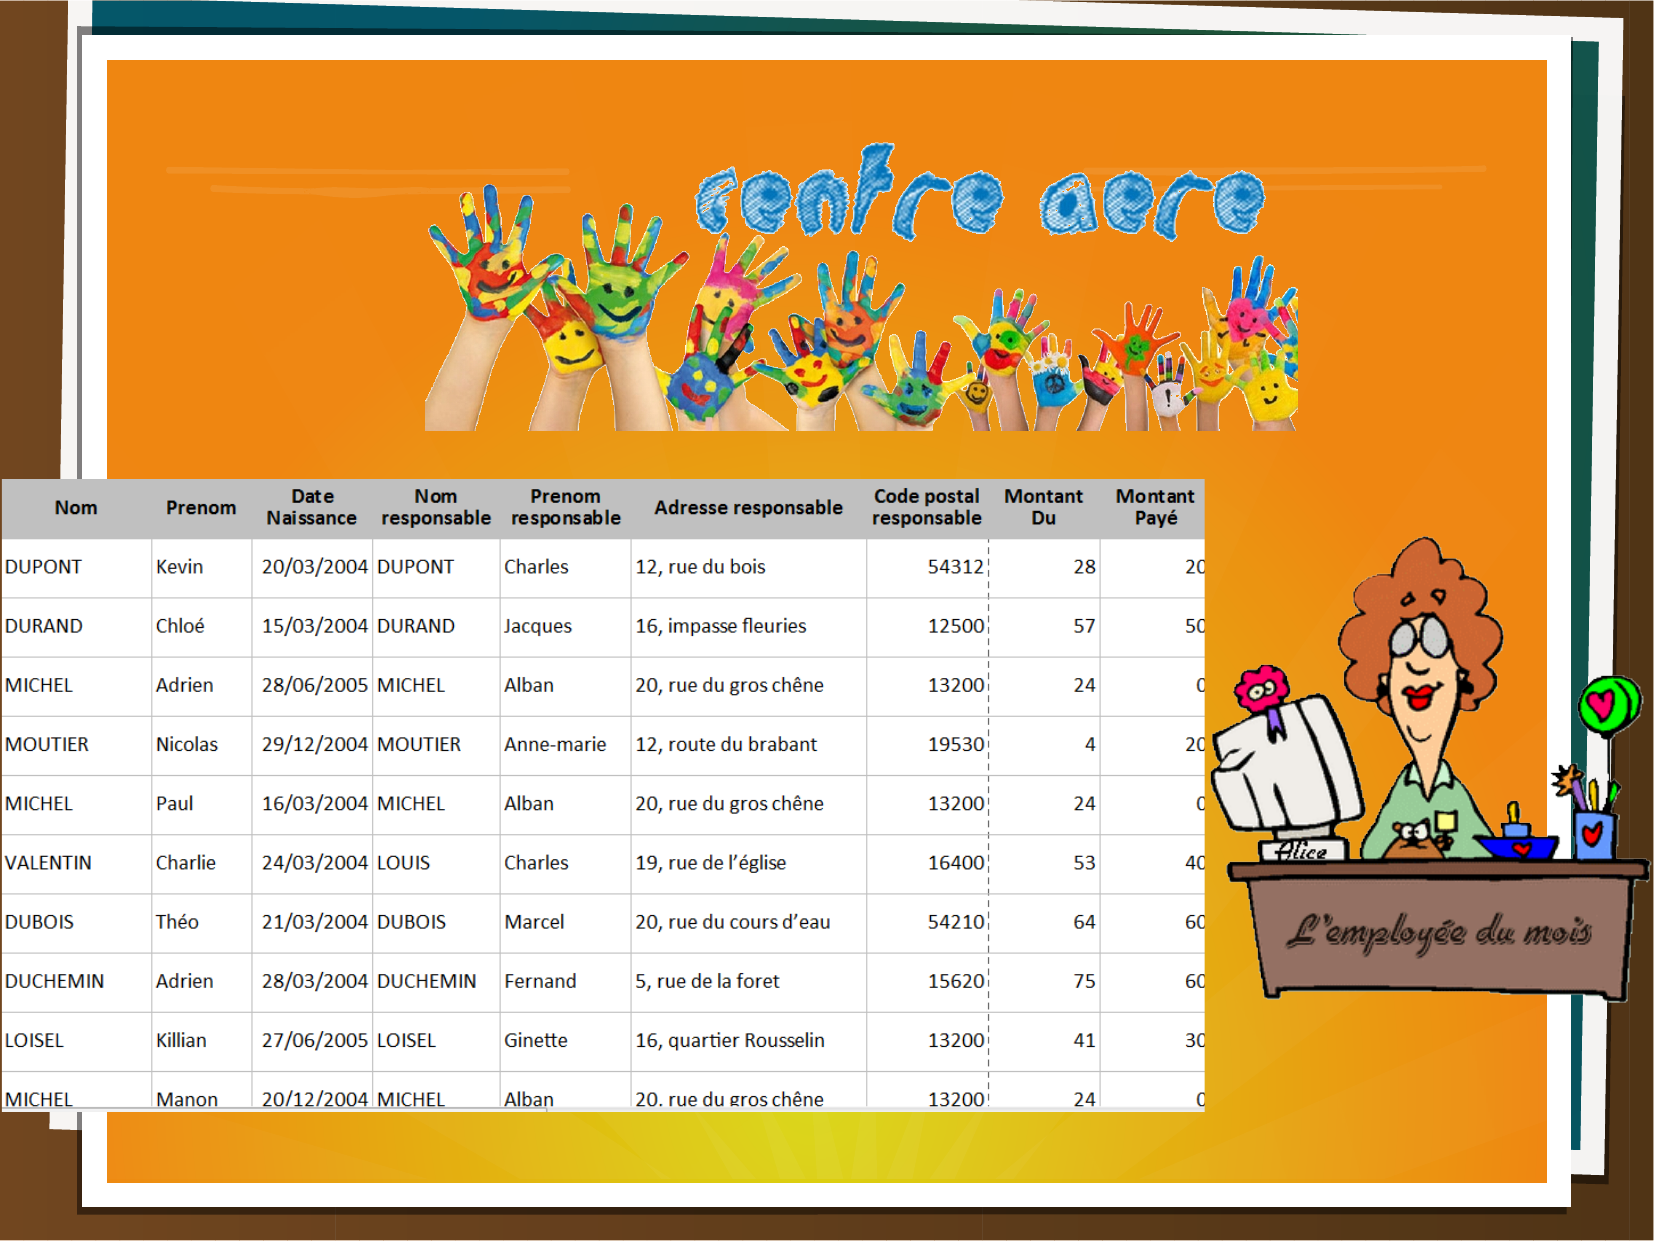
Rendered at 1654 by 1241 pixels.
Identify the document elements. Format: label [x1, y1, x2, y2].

picture [1, 479, 1654, 1112]
picture [425, 129, 1298, 431]
